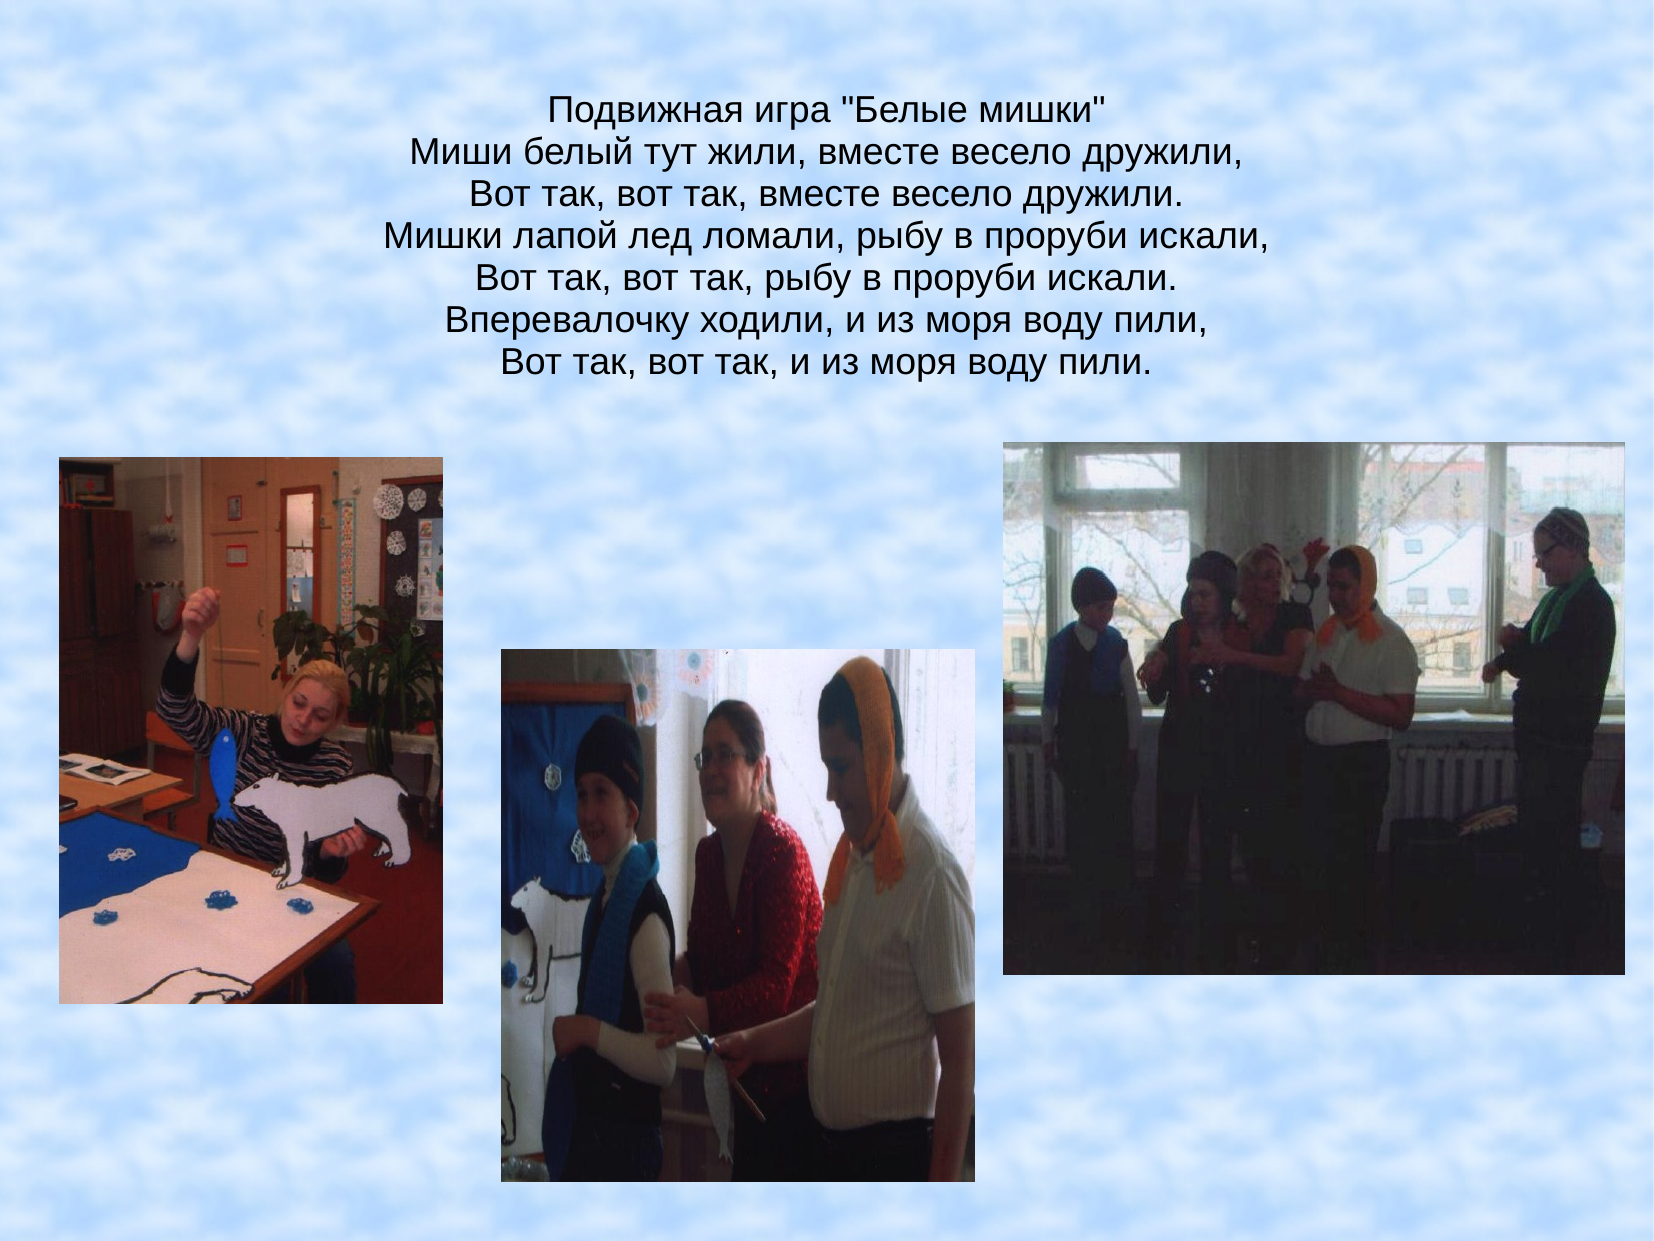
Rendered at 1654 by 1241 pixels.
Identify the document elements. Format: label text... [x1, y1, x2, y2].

picture [0, 0, 1654, 1241]
subtitle Подвижная игра "Белые мишки" Миши белый тут жили, вместе весело дружили, Вот так, вот так, вместе весело дружили. Мишки лапой лед ломали, рыбу в проруби искали, Вот так, вот так, рыбу в проруби искали. Вперевалочку ходили, и из моря воду пили, Вот так, вот так, и из моря воду пили. [82, 56, 1571, 414]
